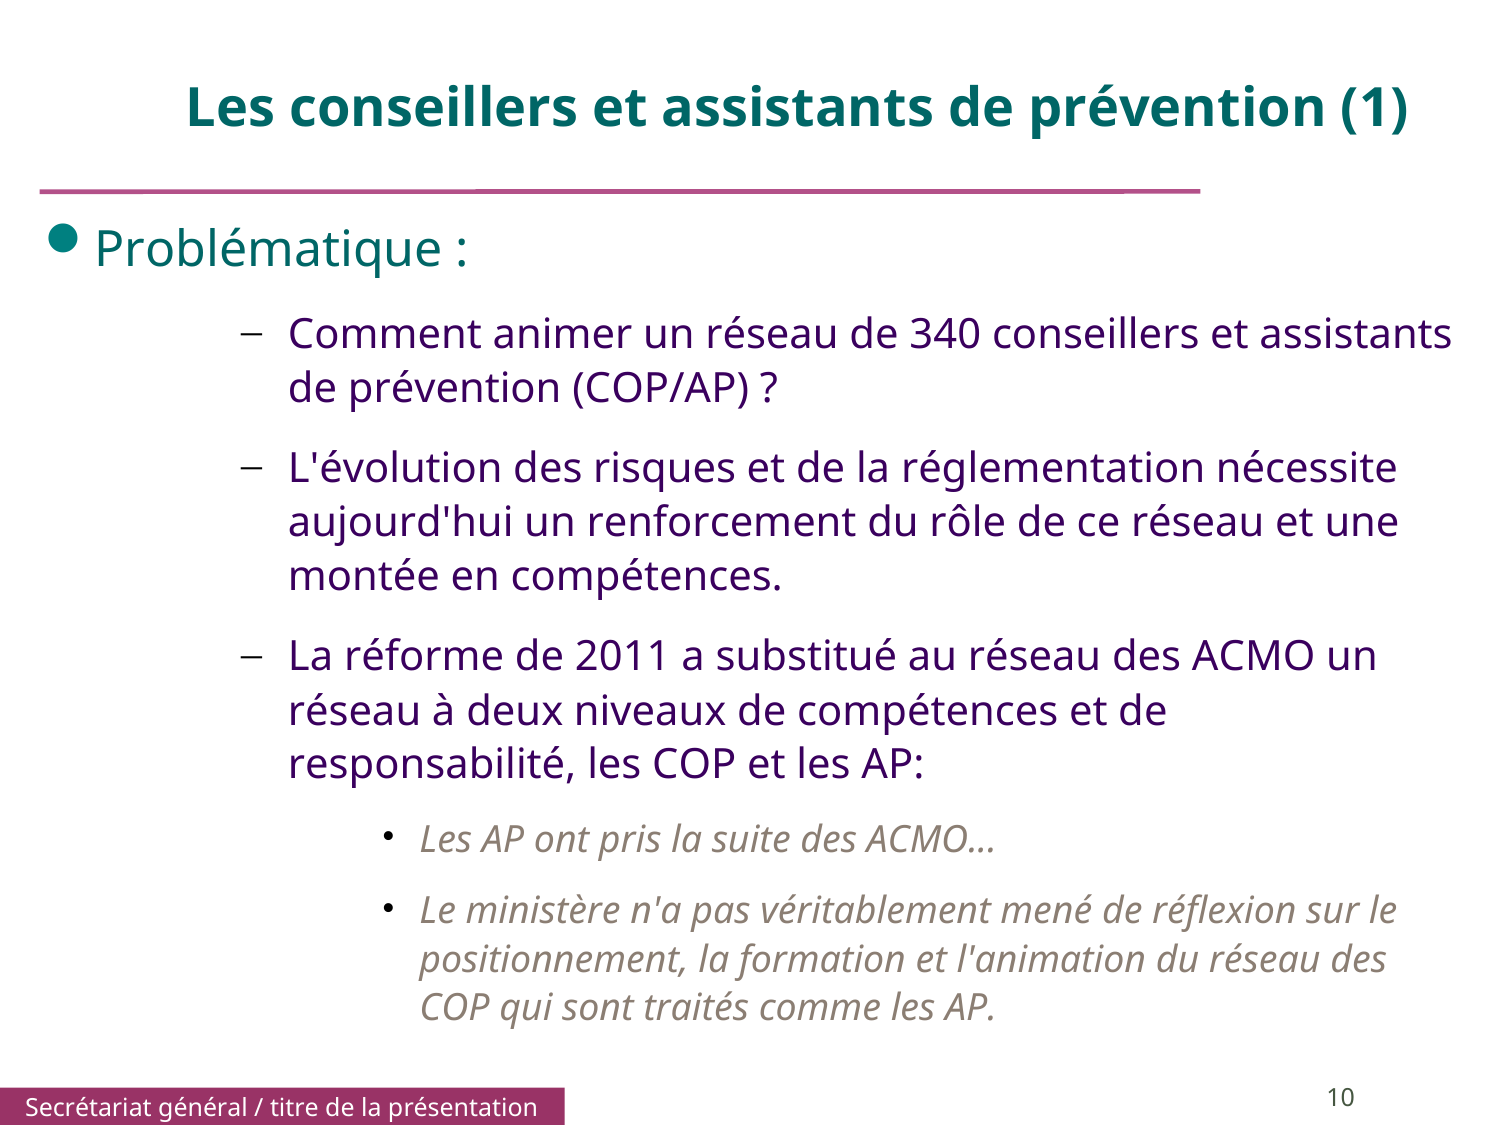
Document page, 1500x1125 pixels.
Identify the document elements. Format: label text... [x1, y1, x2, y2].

title Les conseillers et assistants de prévention (1) [170, 59, 1453, 148]
list Problématique : Comment animer un réseau de 340 conseillers et assistants de prévention (COP/AP) ? L'évolution des risques et de la réglementation nécessite aujourd'hui un renforcement du rôle de ce réseau et une montée en compétences. La réforme de 2011 a substitué au réseau des ACMO un réseau à deux niveaux de compétences et de responsabilité, les COP et les AP: Les AP ont pris la suite des ACMO... Le ministère n'a pas véritablement mené de réflexion sur le positionnement, la formation et l'animation du réseau des COP qui sont traités comme les AP. [29, 206, 1469, 1033]
